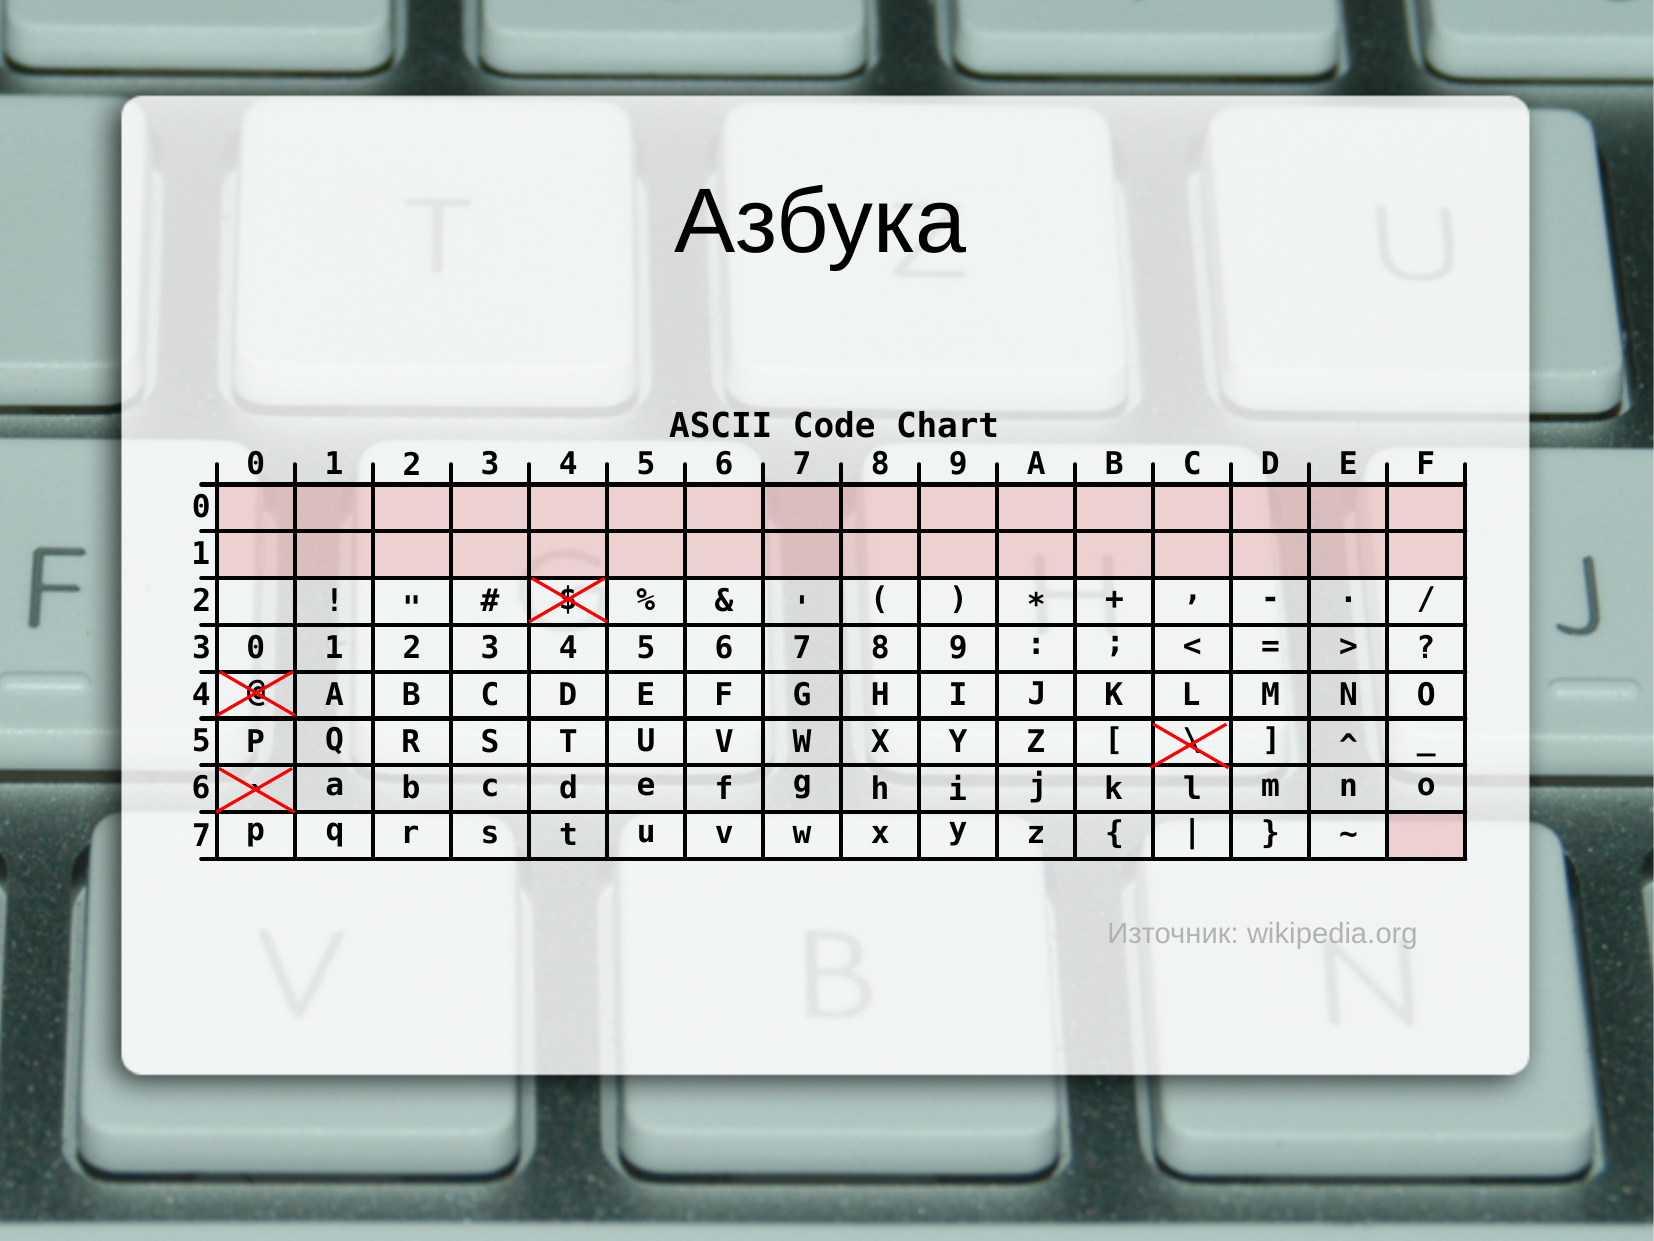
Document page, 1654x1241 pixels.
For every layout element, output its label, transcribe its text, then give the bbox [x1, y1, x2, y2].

title Азбука [135, 117, 1506, 325]
picture [0, 0, 1654, 1241]
text_box Източник: wikipedia.org [1092, 909, 1459, 958]
